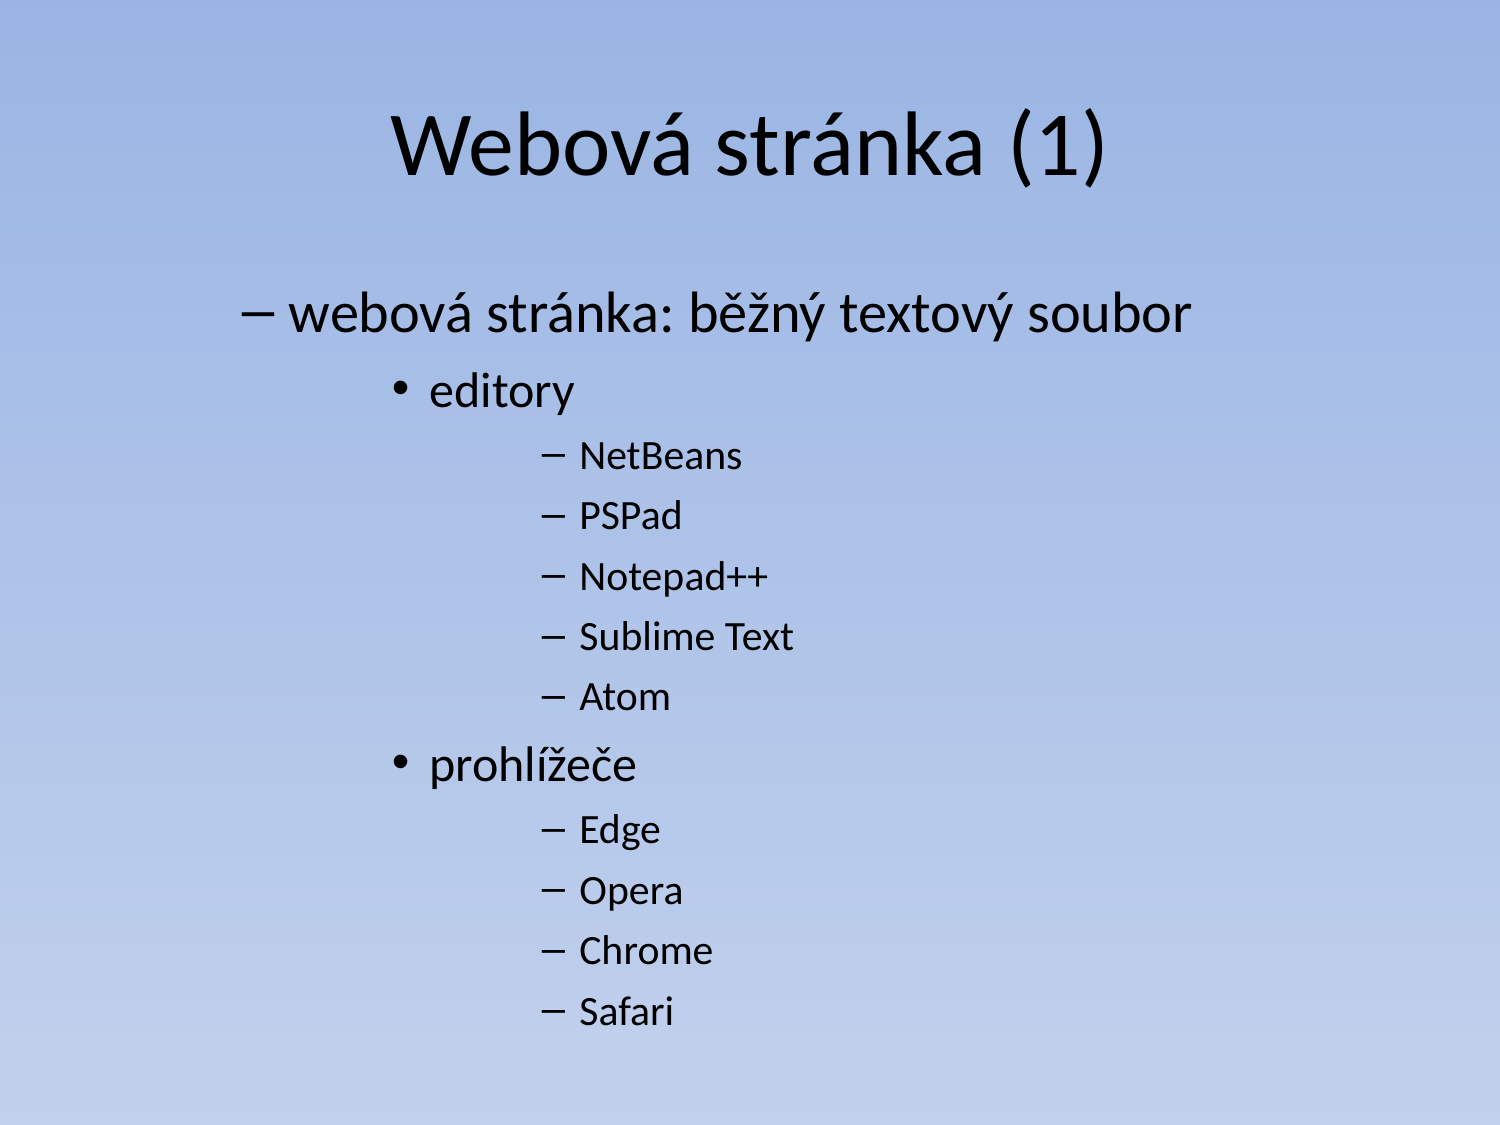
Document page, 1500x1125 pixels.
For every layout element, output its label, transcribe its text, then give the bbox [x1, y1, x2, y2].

list webová stránka: běžný textový soubor editory NetBeans PSPad Notepad++ Sublime Text Atom prohlížeče Edge Opera Chrome Safari [76, 267, 1427, 1010]
title Webová stránka (1) [75, 45, 1426, 233]
